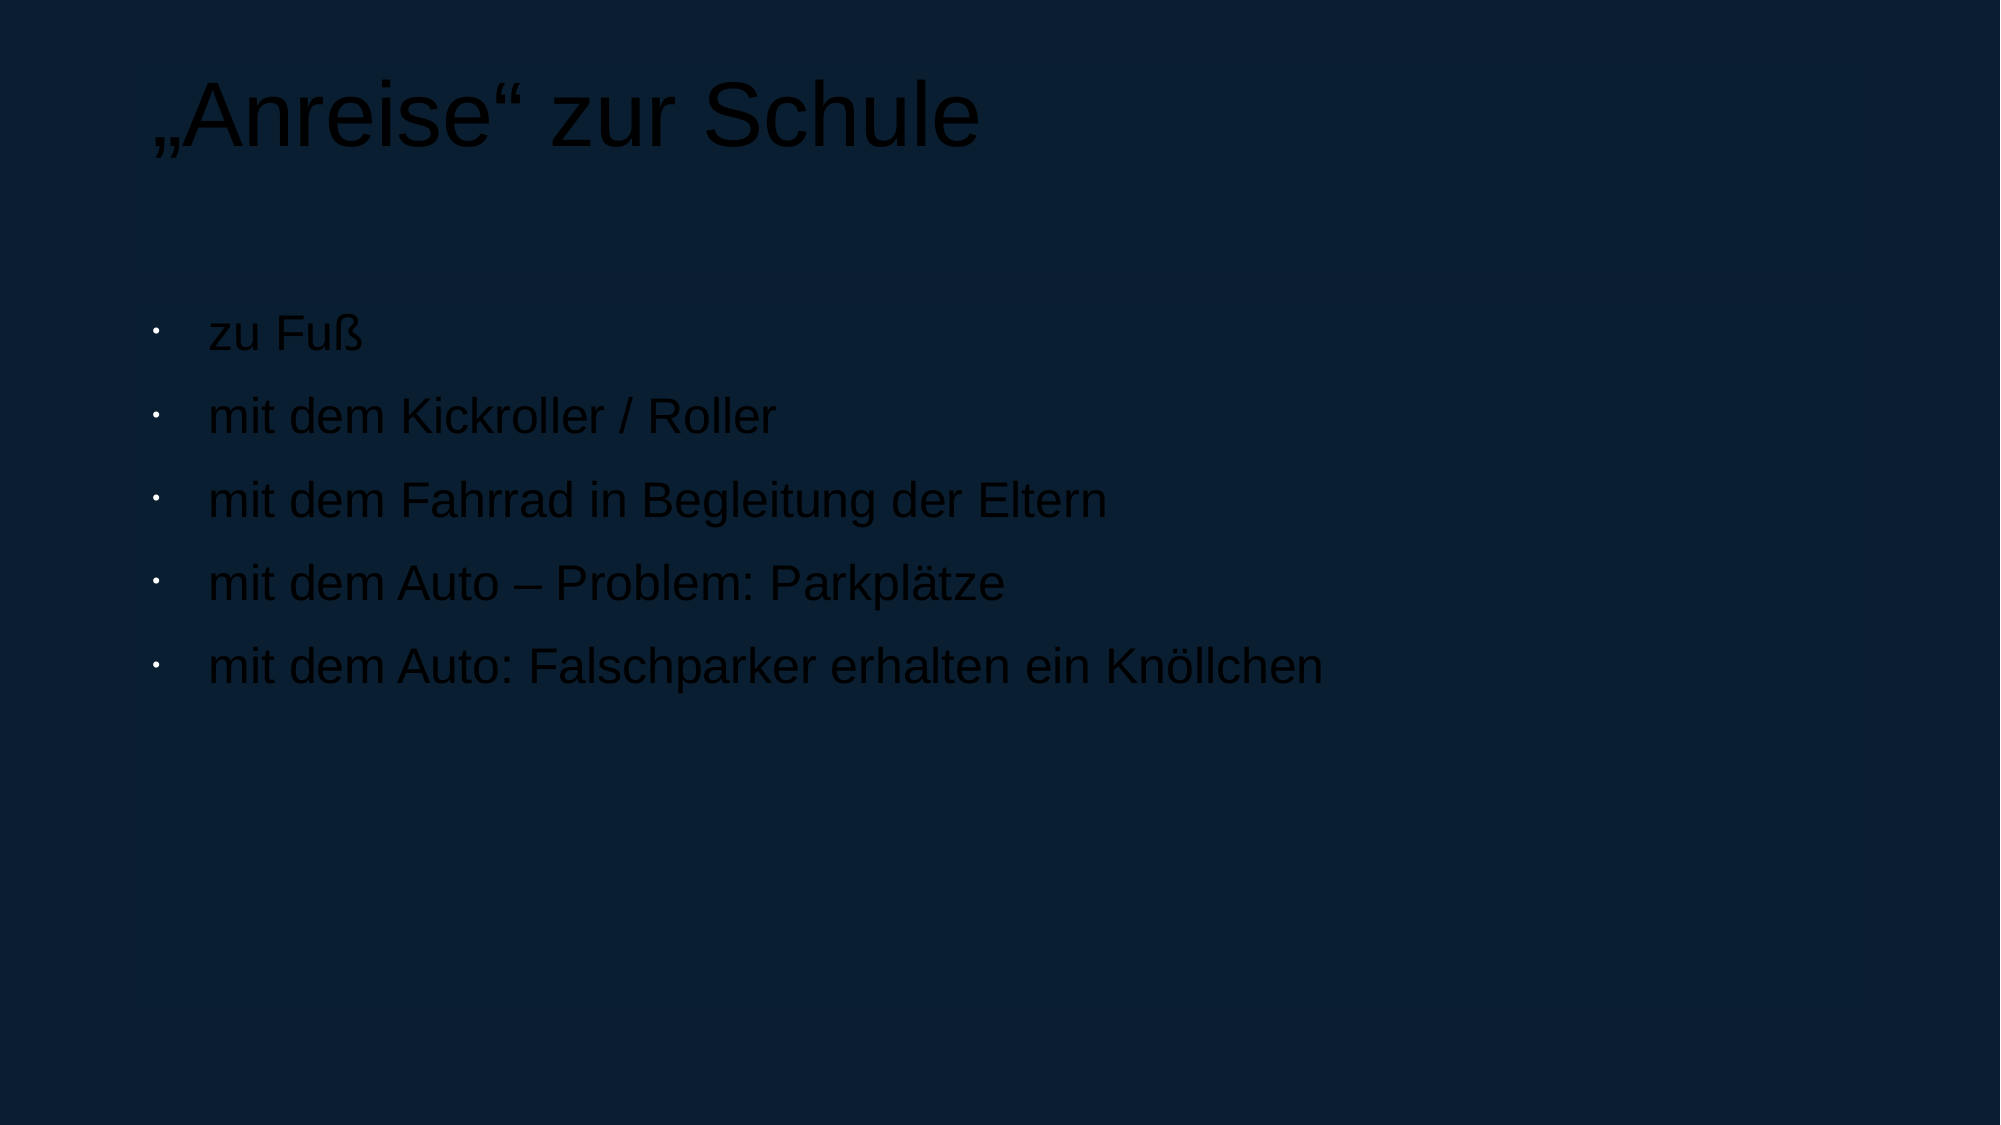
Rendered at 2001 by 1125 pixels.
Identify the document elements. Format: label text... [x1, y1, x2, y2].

title „Anreise“ zur Schule [137, 59, 1863, 278]
list zu Fuß mit dem Kickroller / Roller mit dem Fahrrad in Begleitung der Eltern mit dem Auto – Problem: Parkplätze mit dem Auto: Falschparker erhalten ein Knöllchen [137, 299, 1863, 1014]
